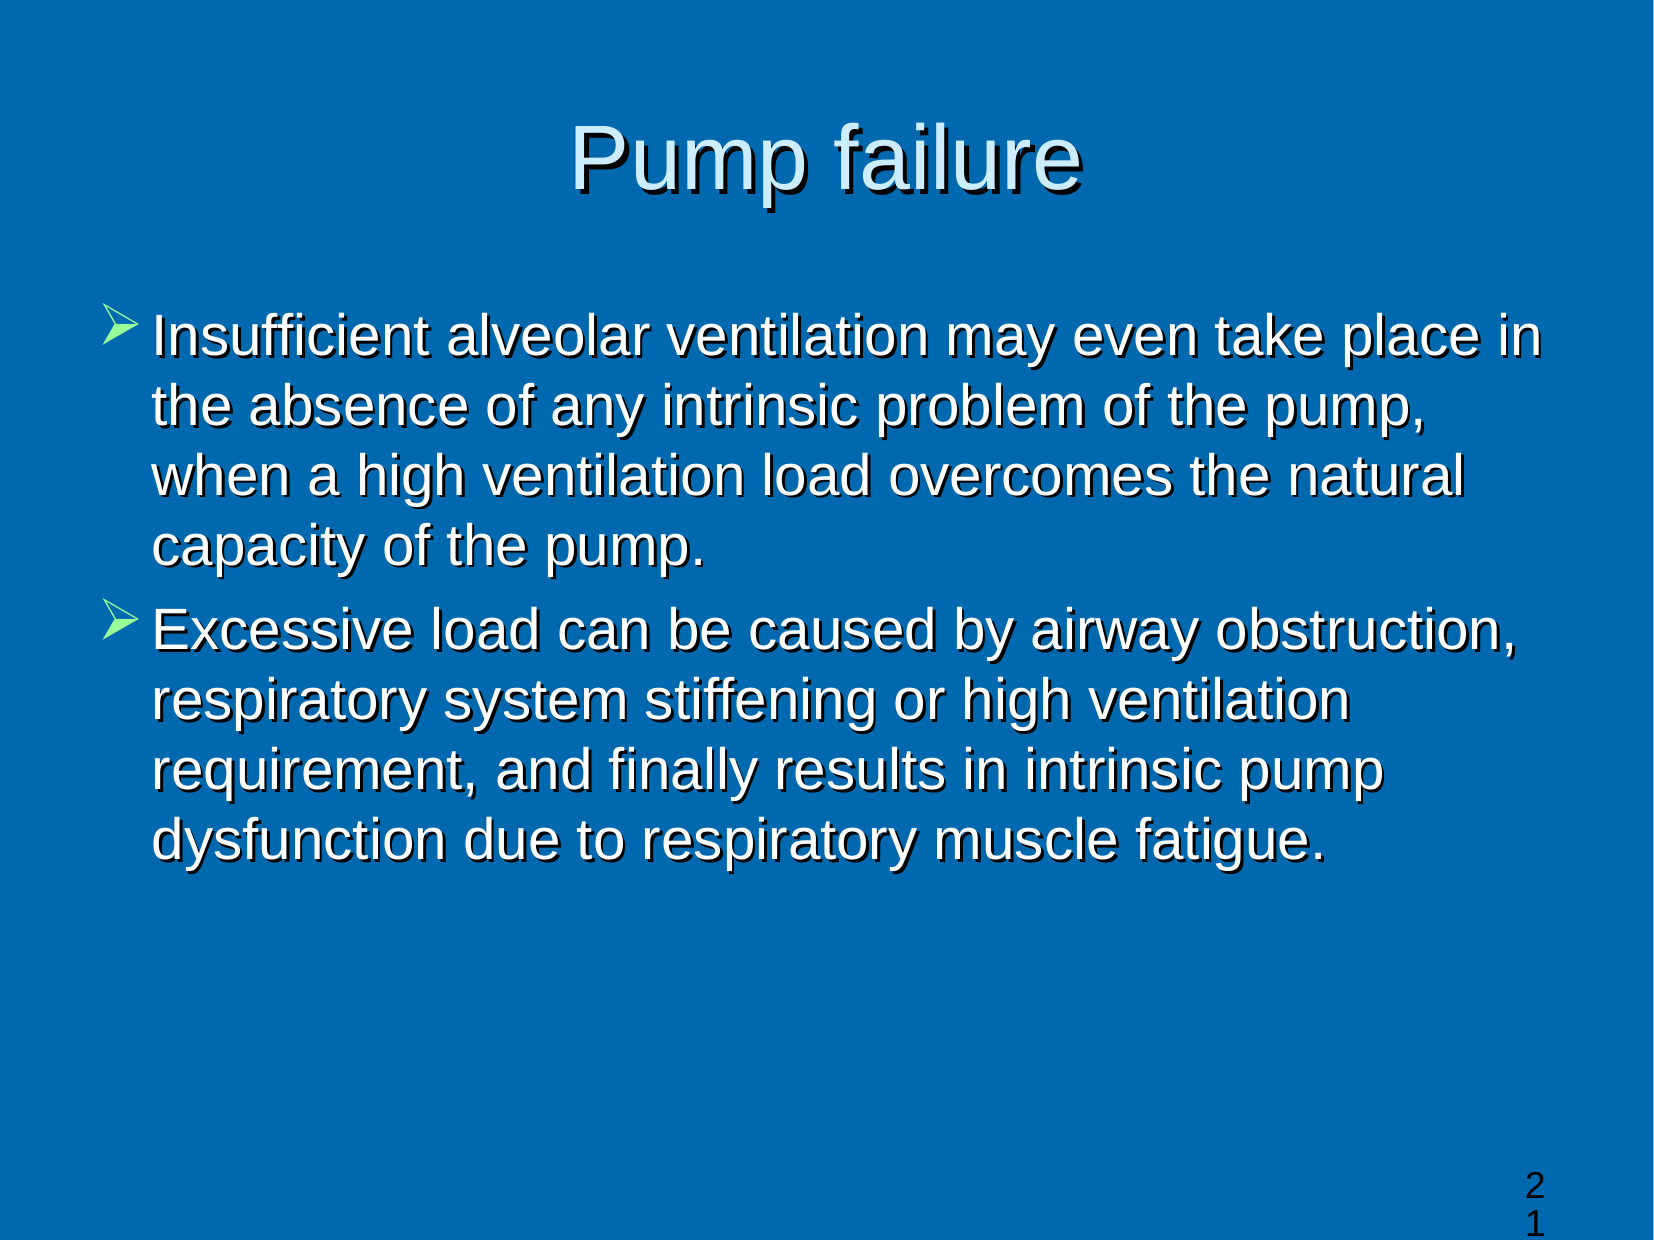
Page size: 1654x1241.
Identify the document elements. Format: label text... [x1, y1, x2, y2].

text_box Insufficient alveolar ventilation may even take place in the absence of any intrinsic problem of the pump, when a high ventilation load overcomes the natural capacity of the pump. Excessive load can be caused by airway obstruction, respiratory system stiffening or high ventilation requirement, and finally results in intrinsic pump dysfunction due to respiratory muscle fatigue. [82, 289, 1571, 1108]
text_box <číslo> [1510, 1129, 1570, 1214]
text_box Pump failure [82, 50, 1571, 257]
